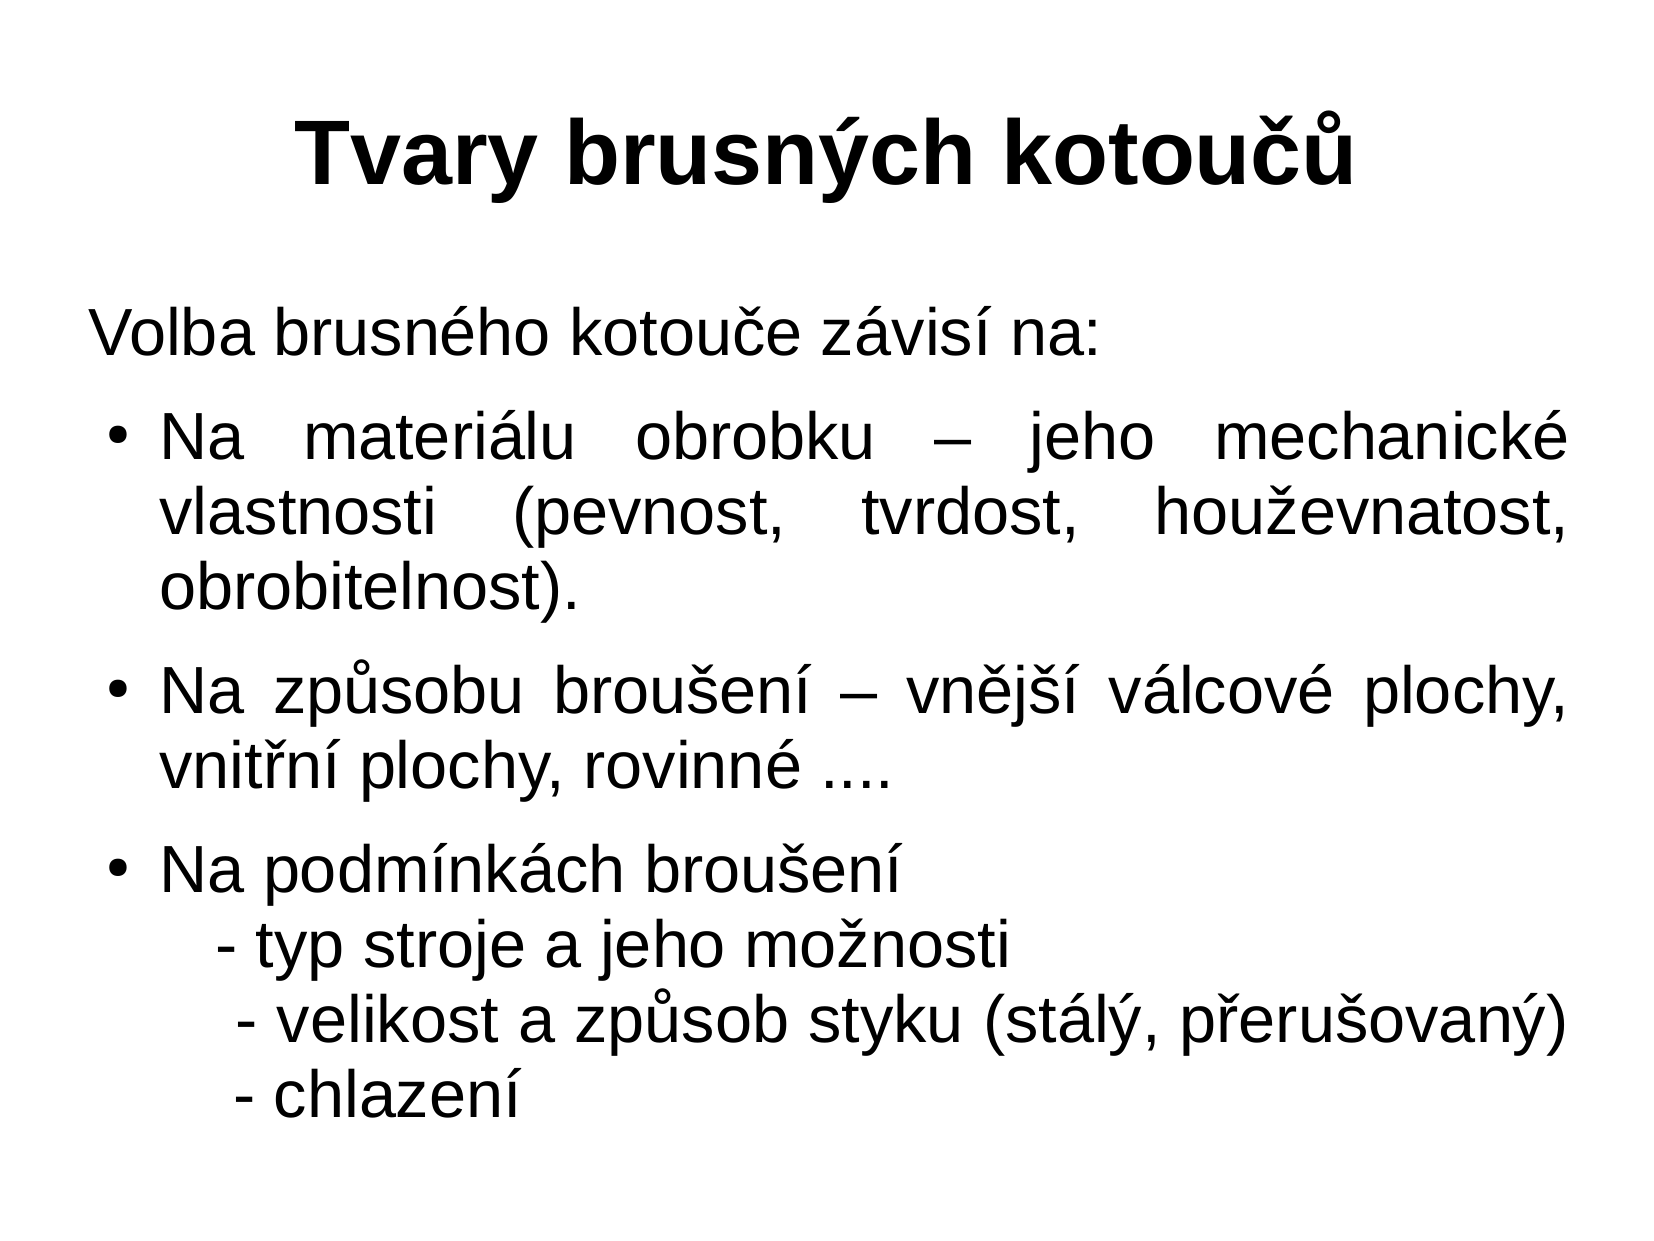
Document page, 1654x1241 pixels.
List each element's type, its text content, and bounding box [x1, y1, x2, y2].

title Tvary brusných kotoučů [82, 49, 1571, 257]
list Volba brusného kotouče závisí na: Na materiálu obrobku – jeho mechanické vlastnosti (pevnost, tvrdost, houževnatost, obrobitelnost). Na způsobu broušení – vnější válcové plochy, vnitřní plochy, rovinné .... Na podmínkách broušení - typ stroje a jeho možnosti - velikost a způsob styku (stálý, přerušovaný) - chlazení [88, 295, 1571, 1132]
